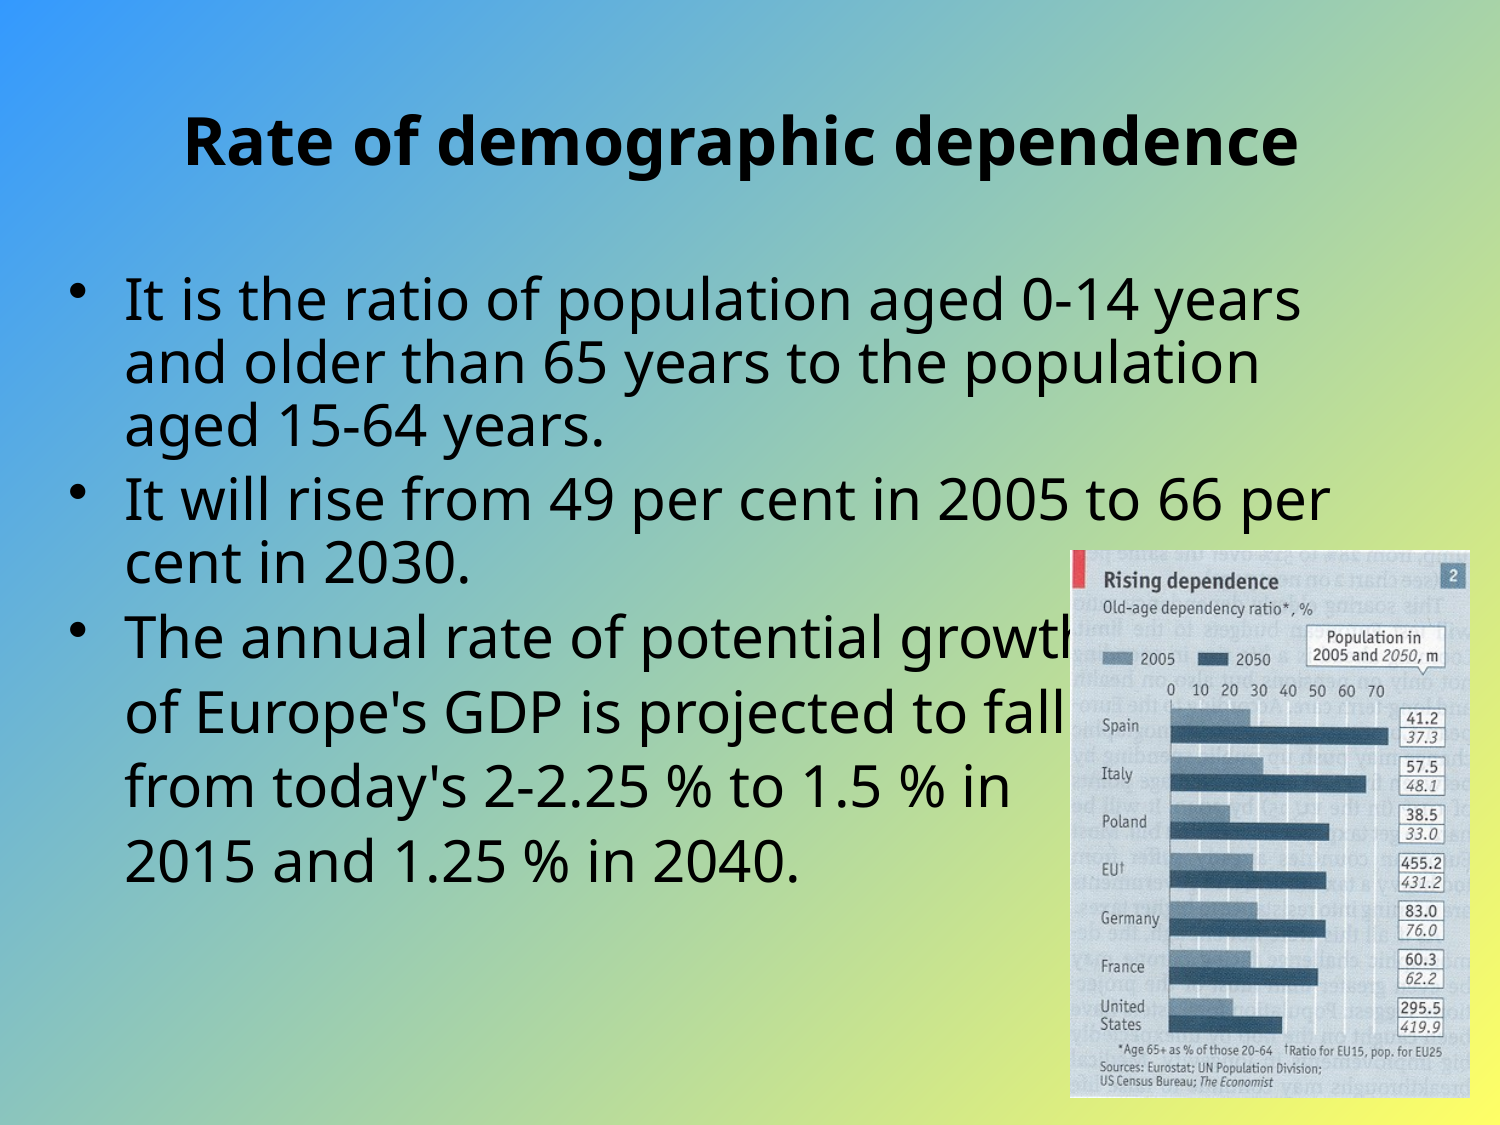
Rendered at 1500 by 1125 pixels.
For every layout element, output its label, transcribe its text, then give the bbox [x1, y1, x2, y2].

picture [1070, 550, 1470, 1098]
list It is the ratio of population aged 0-14 years and older than 65 years to the population aged 15-64 years. It will rise from 49 per cent in 2005 to 66 per cent in 2030. The annual rate of potential growth of Europe's GDP is projected to fall from today's 2-2.25 % to 1.5 % in 2015 and 1.25 % in 2040. [53, 262, 1424, 1005]
title Rate of demographic dependence [75, 45, 1425, 233]
